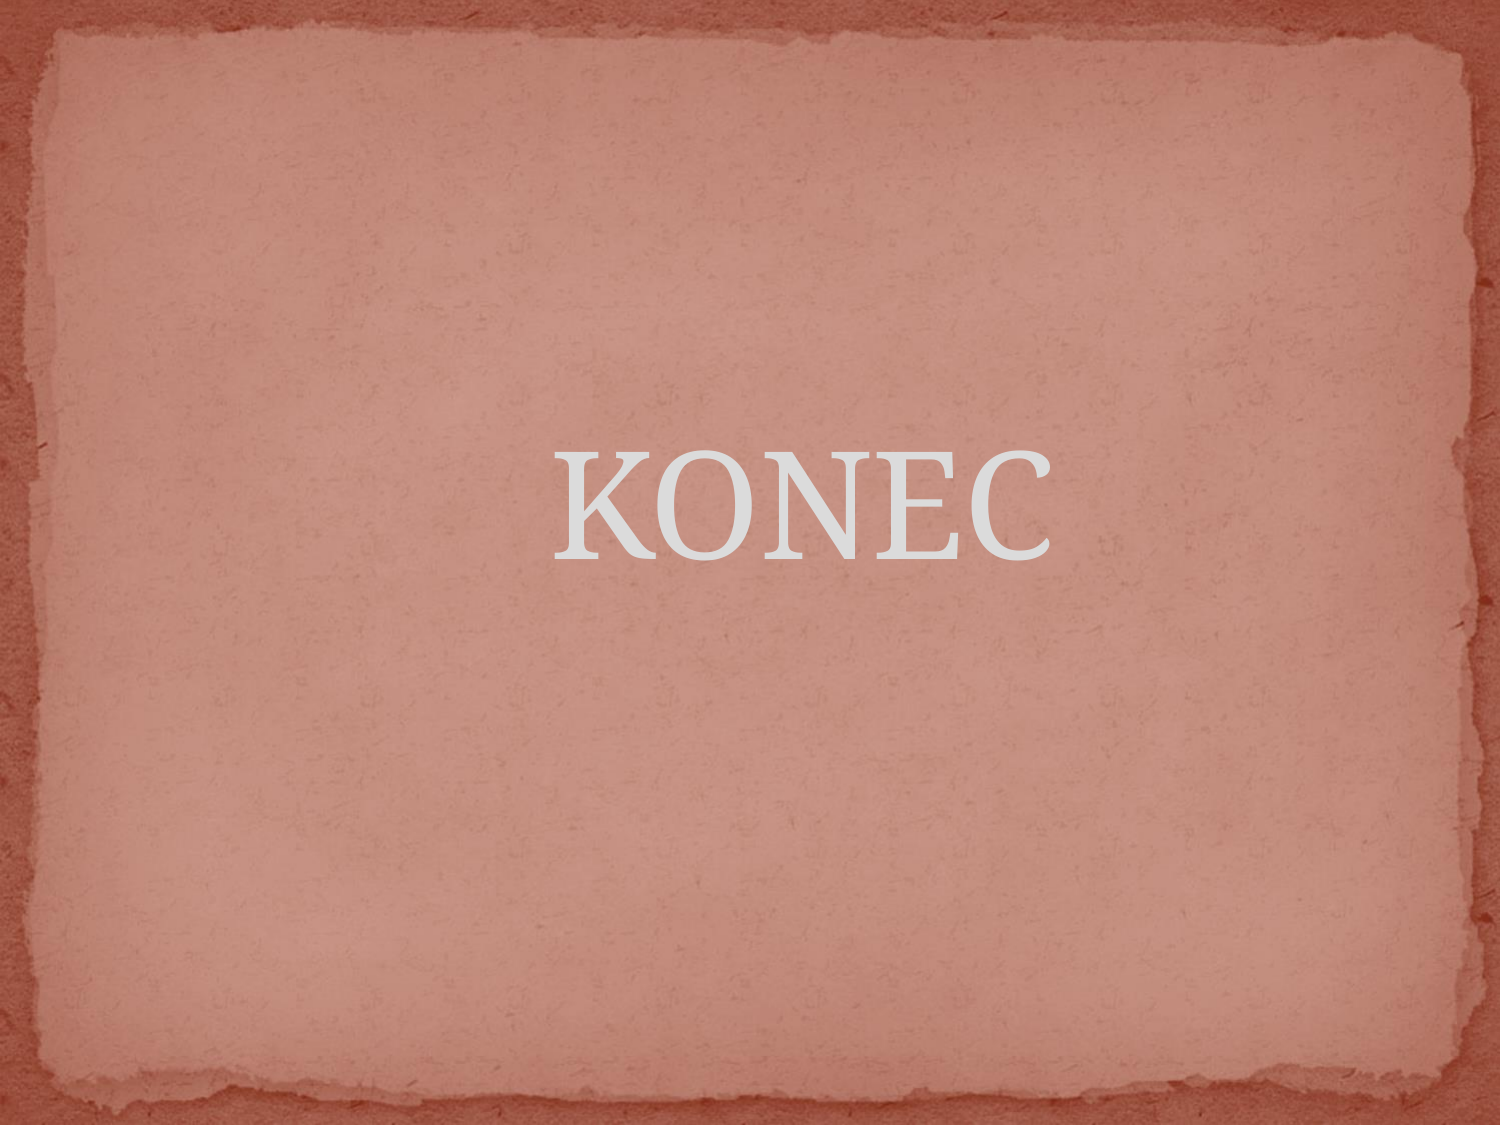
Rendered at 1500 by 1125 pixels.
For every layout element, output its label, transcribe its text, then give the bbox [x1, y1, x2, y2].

picture [0, 0, 1500, 1125]
title KONEC [76, 397, 1427, 598]
